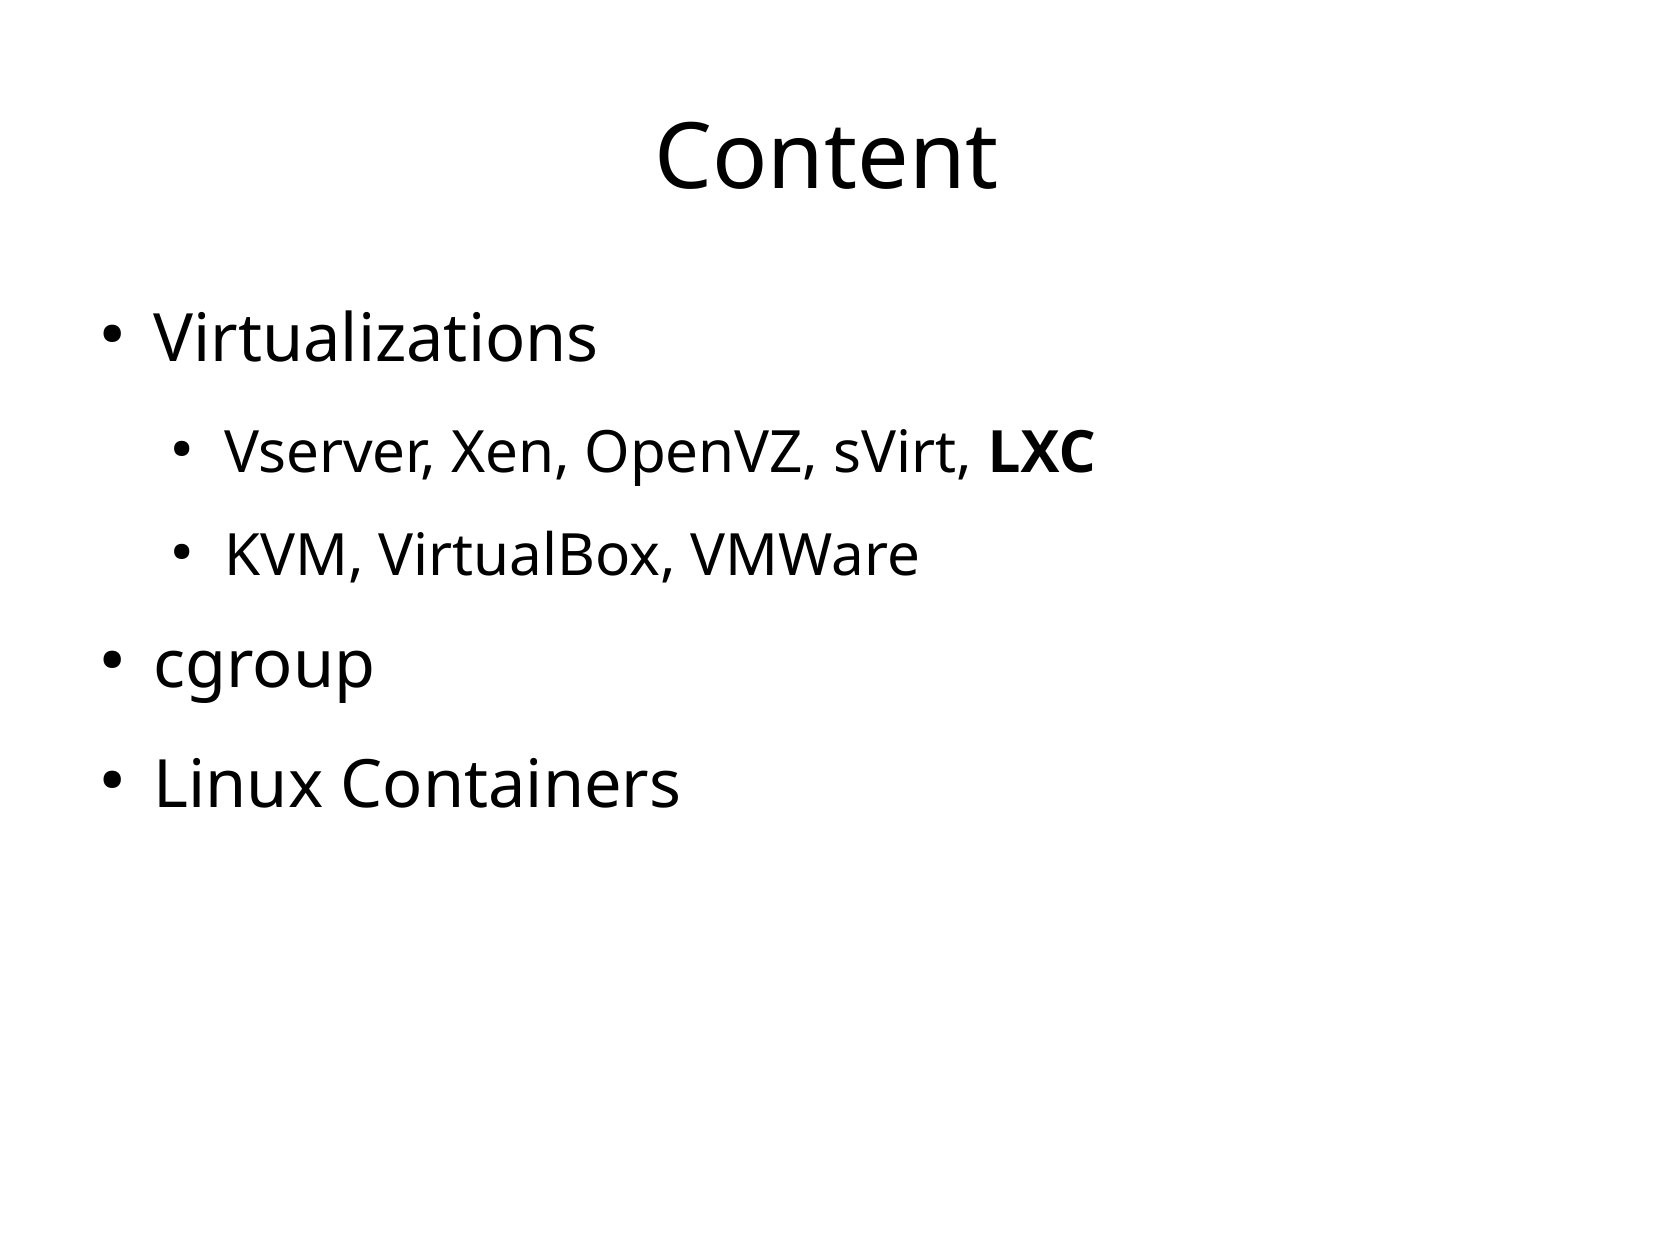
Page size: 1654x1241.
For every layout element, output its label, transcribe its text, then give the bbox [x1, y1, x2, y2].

title Content [82, 49, 1571, 257]
list Virtualizations Vserver, Xen, OpenVZ, sVirt, LXC KVM, VirtualBox, VMWare cgroup Linux Containers [82, 290, 1571, 1109]
